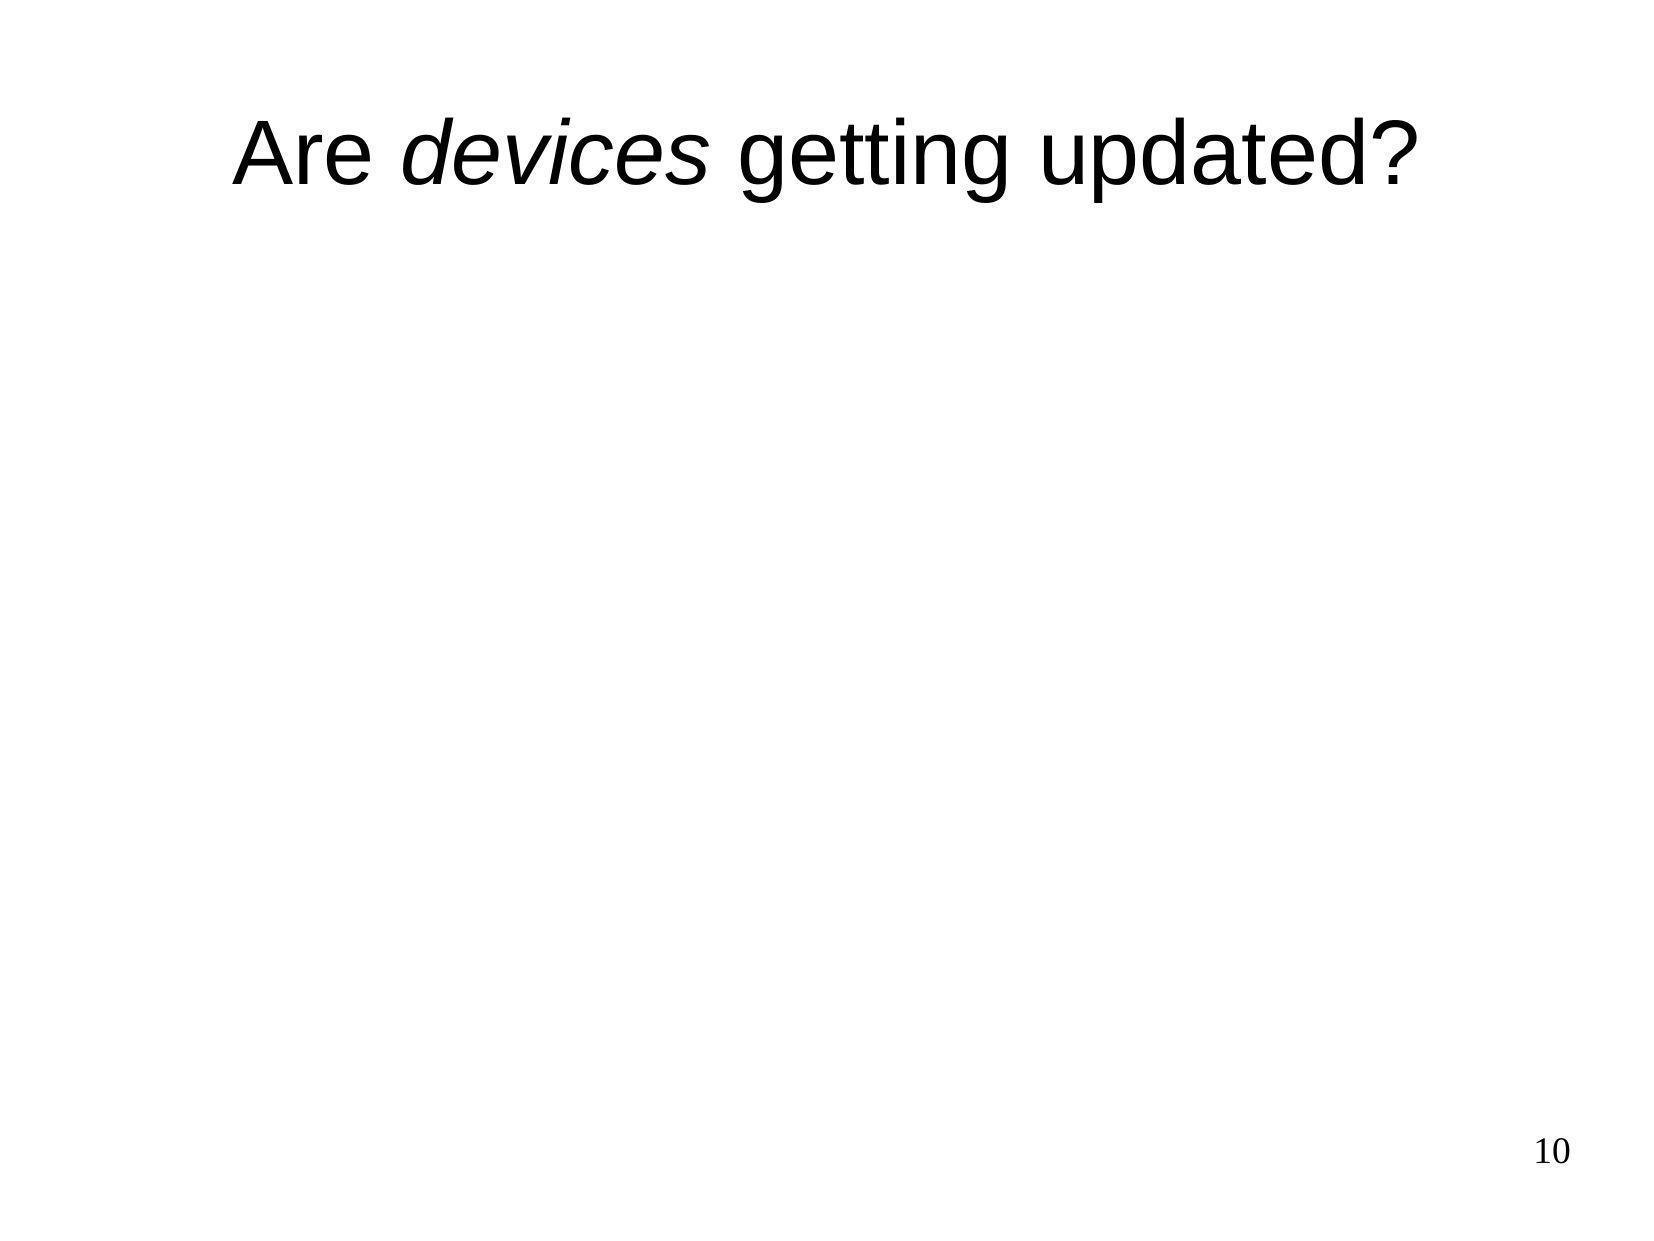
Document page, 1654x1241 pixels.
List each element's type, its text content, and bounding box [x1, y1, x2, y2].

title Are devices getting updated? [82, 49, 1571, 257]
